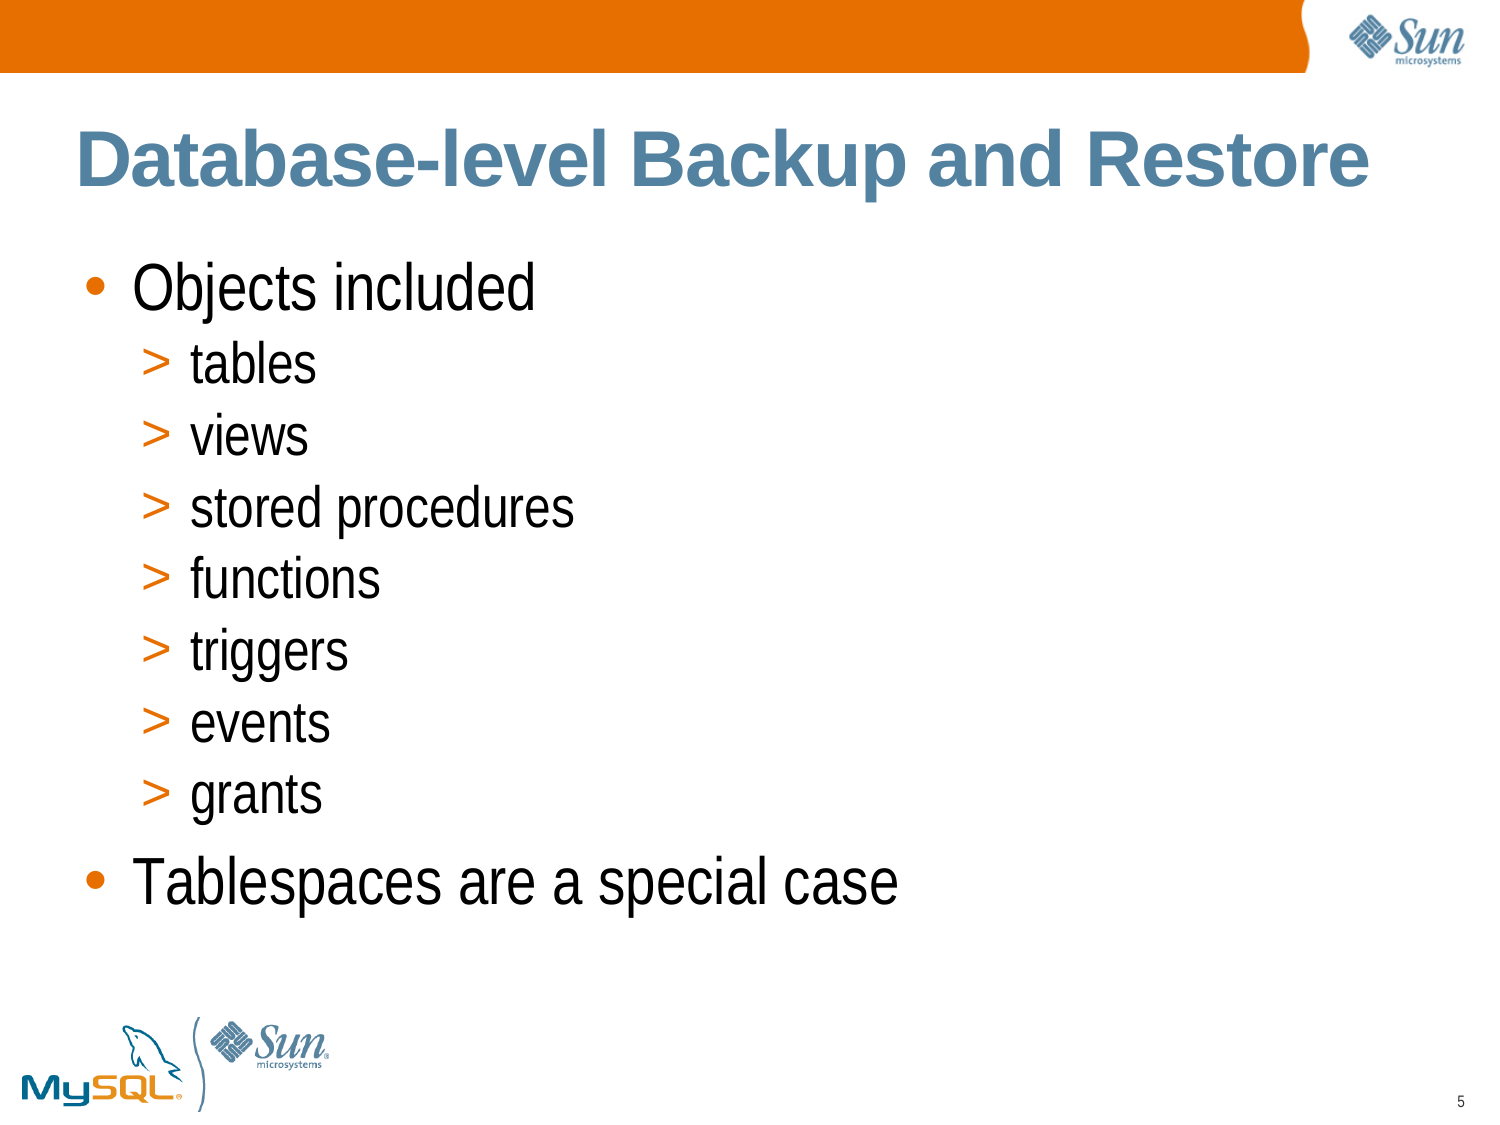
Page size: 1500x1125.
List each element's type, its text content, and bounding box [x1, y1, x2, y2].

title Database-level Backup and Restore [75, 123, 1437, 227]
list Objects included tables views stored procedures functions triggers events grants Tablespaces are a special case [64, 258, 1401, 1062]
picture [0, 0, 1500, 73]
picture [22, 1017, 329, 1112]
